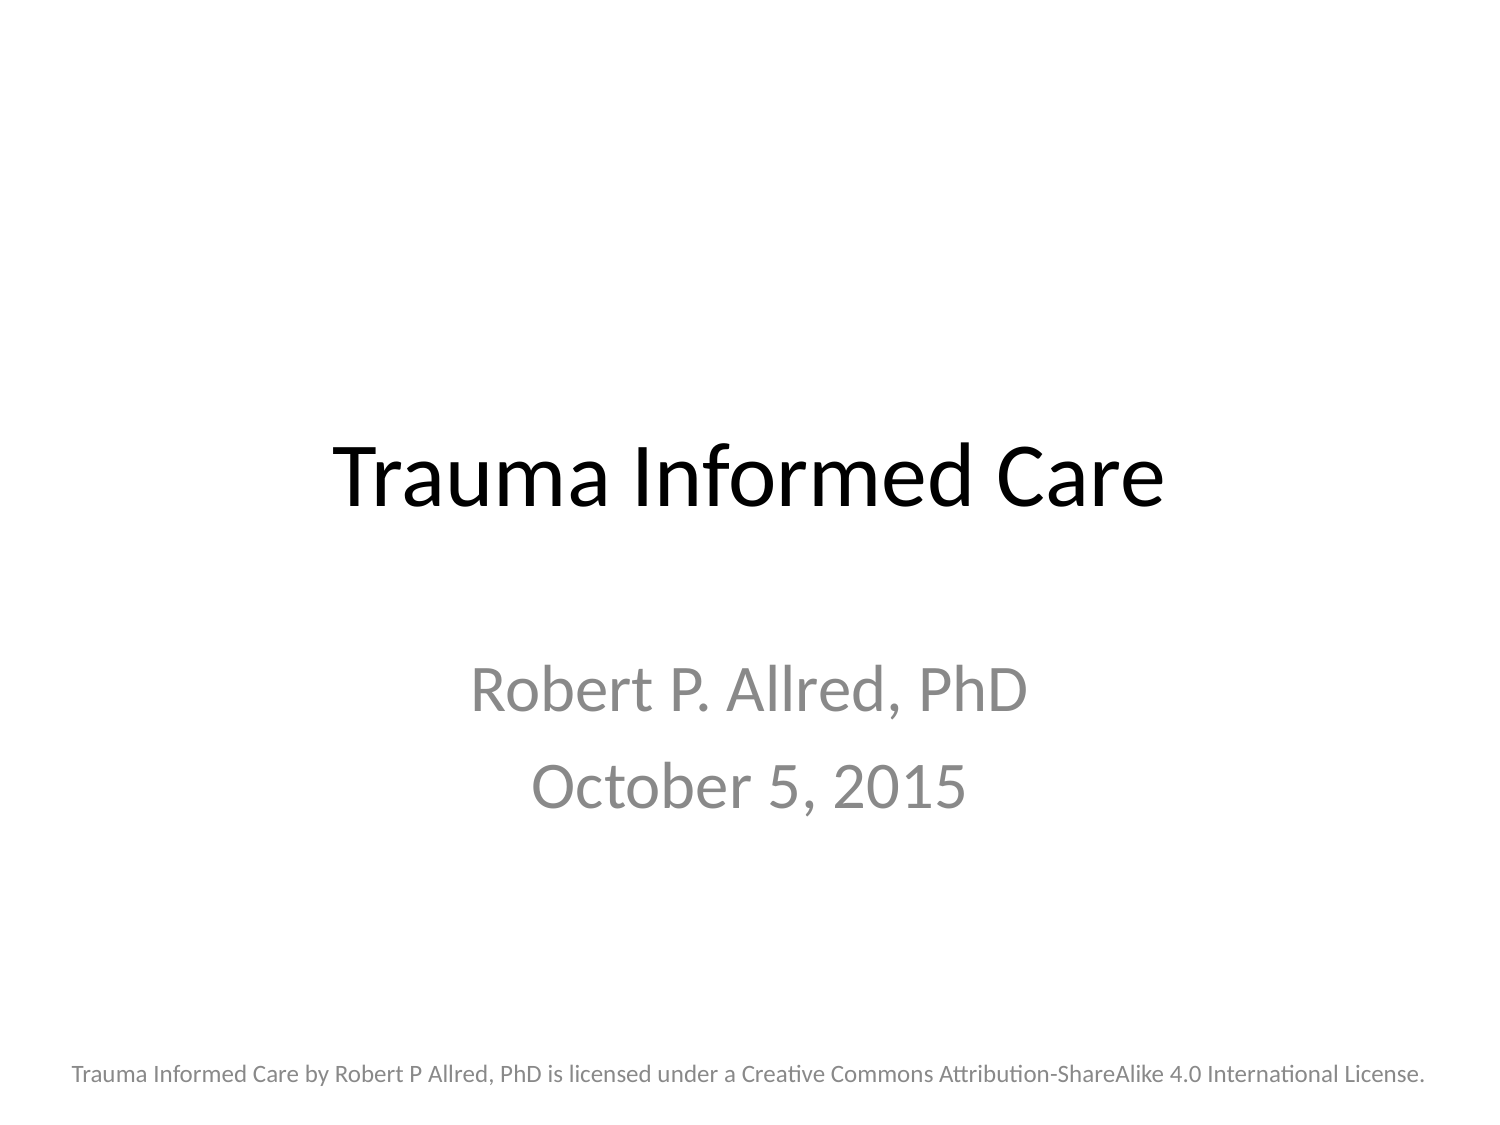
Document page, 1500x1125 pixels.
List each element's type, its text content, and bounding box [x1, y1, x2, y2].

title Trauma Informed Care [112, 349, 1388, 591]
subtitle Robert P. Allred, PhD October 5, 2015 [225, 637, 1276, 925]
text_box Trauma Informed Care by Robert P Allred, PhD is licensed under a Creative Commons Attribution-ShareAlike 4.0 International License. [50, 1042, 1451, 1103]
